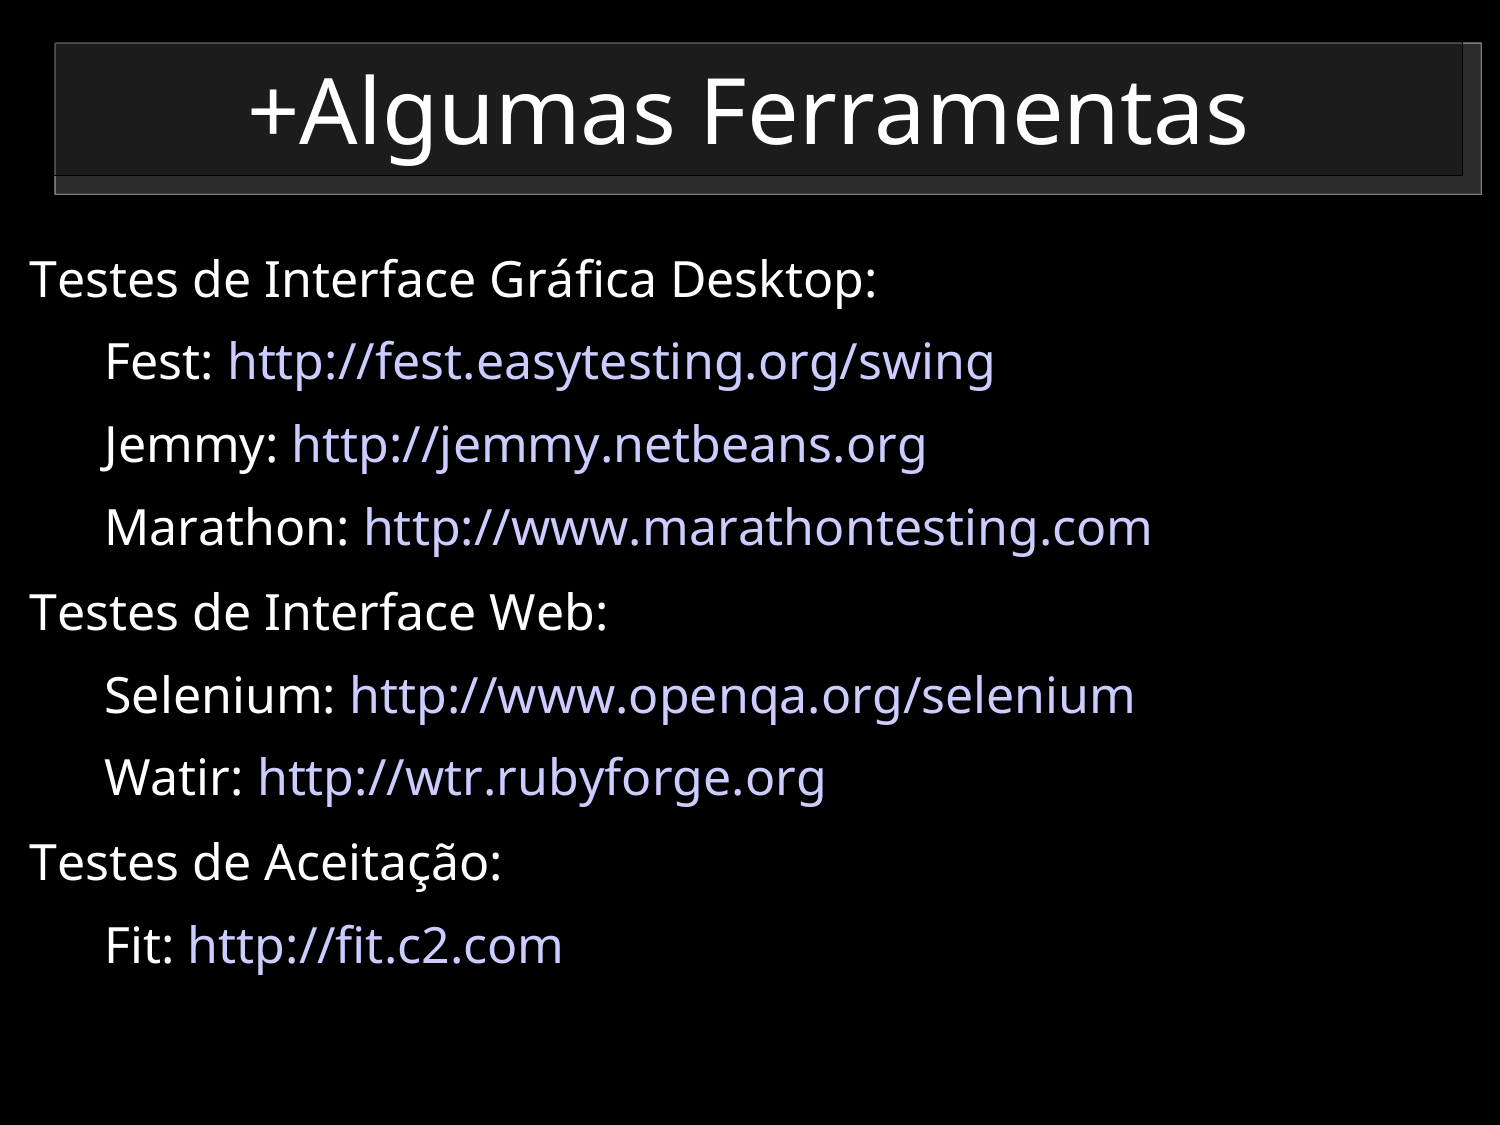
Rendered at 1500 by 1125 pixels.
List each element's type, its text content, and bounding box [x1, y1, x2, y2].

title +Algumas Ferramentas [29, 38, 1469, 180]
list Testes de Interface Gráfica Desktop: Fest: http://fest.easytesting.org/swing Jemmy: http://jemmy.netbeans.org Marathon: http://www.marathontesting.com Testes de Interface Web: Selenium: http://www.openqa.org/selenium Watir: http://wtr.rubyforge.org Testes de Aceitação: Fit: http://fit.c2.com [29, 243, 1469, 1073]
